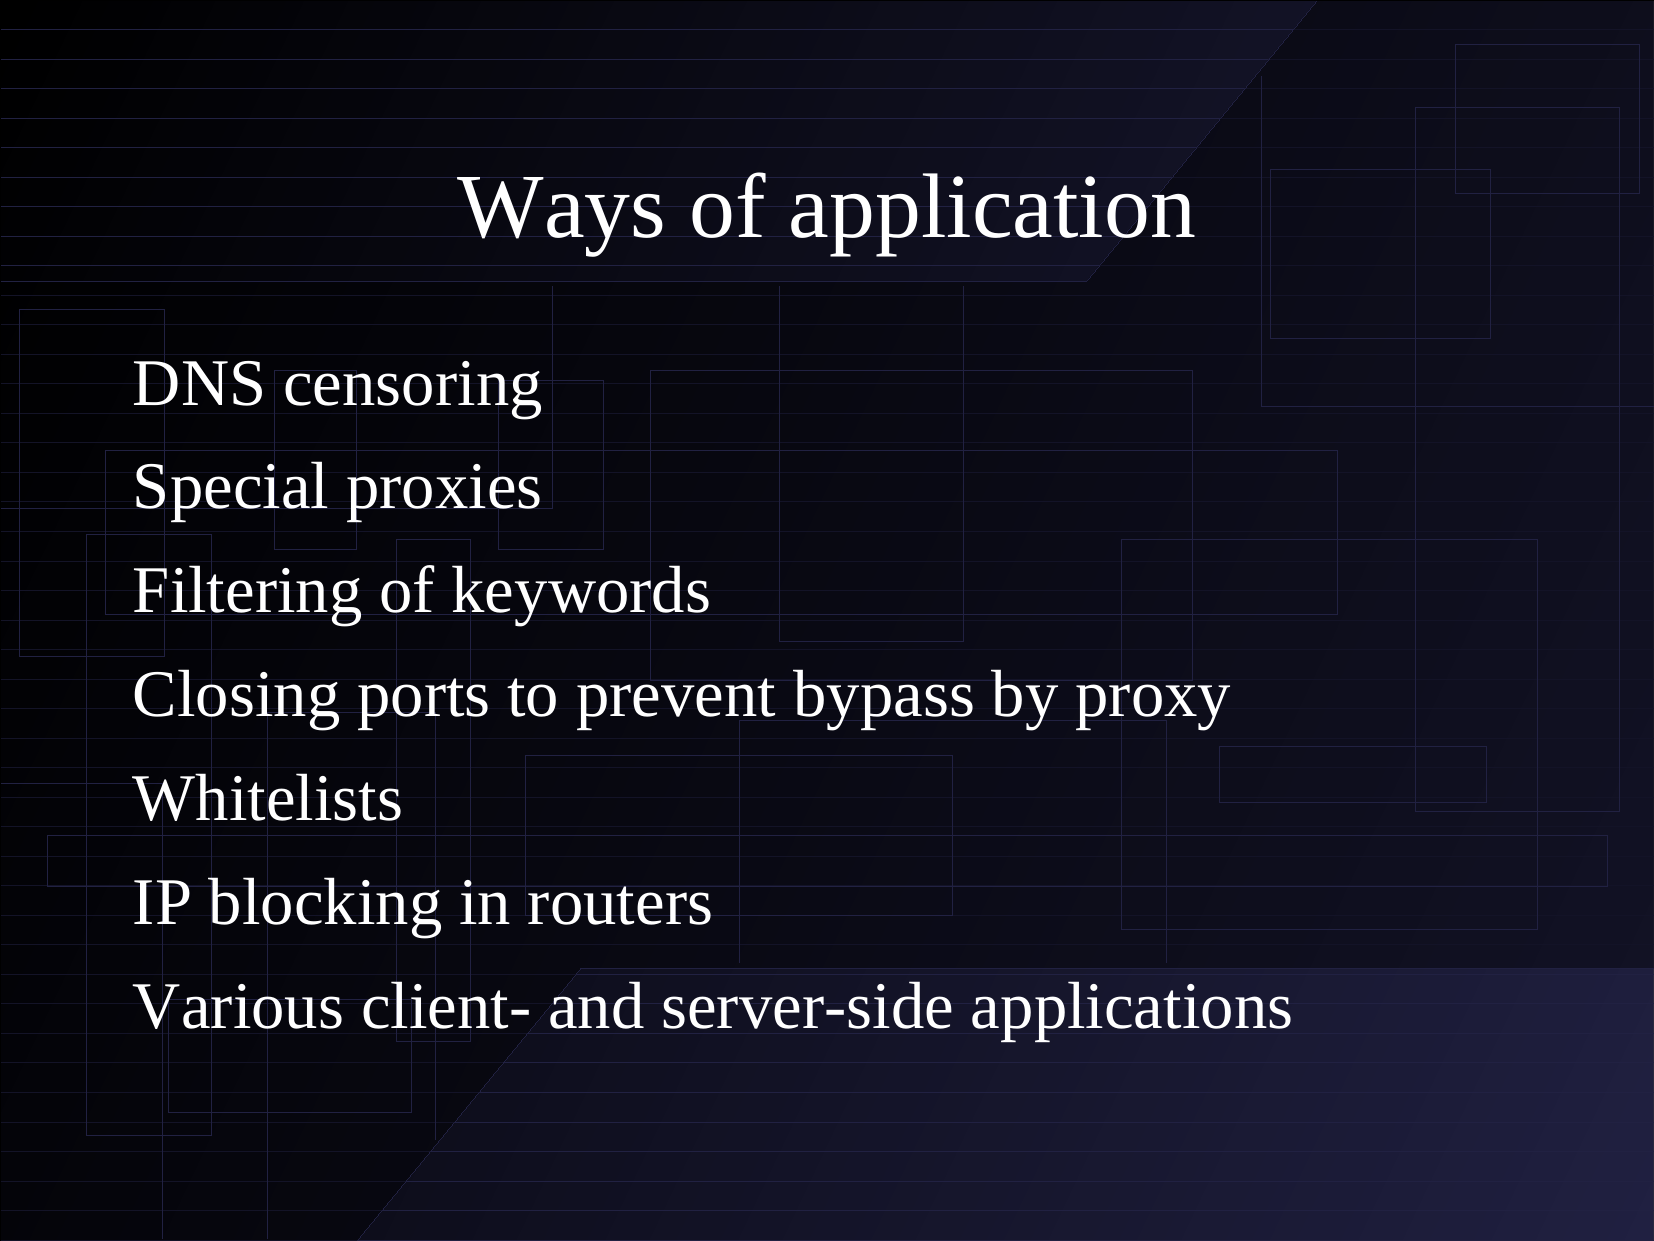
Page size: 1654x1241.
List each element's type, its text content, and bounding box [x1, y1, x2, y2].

list DNS censoring Special proxies Filtering of keywords Closing ports to prevent bypass by proxy Whitelists IP blocking in routers Various client- and server-side applications [121, 344, 1534, 1127]
title Ways of application [121, 102, 1534, 311]
